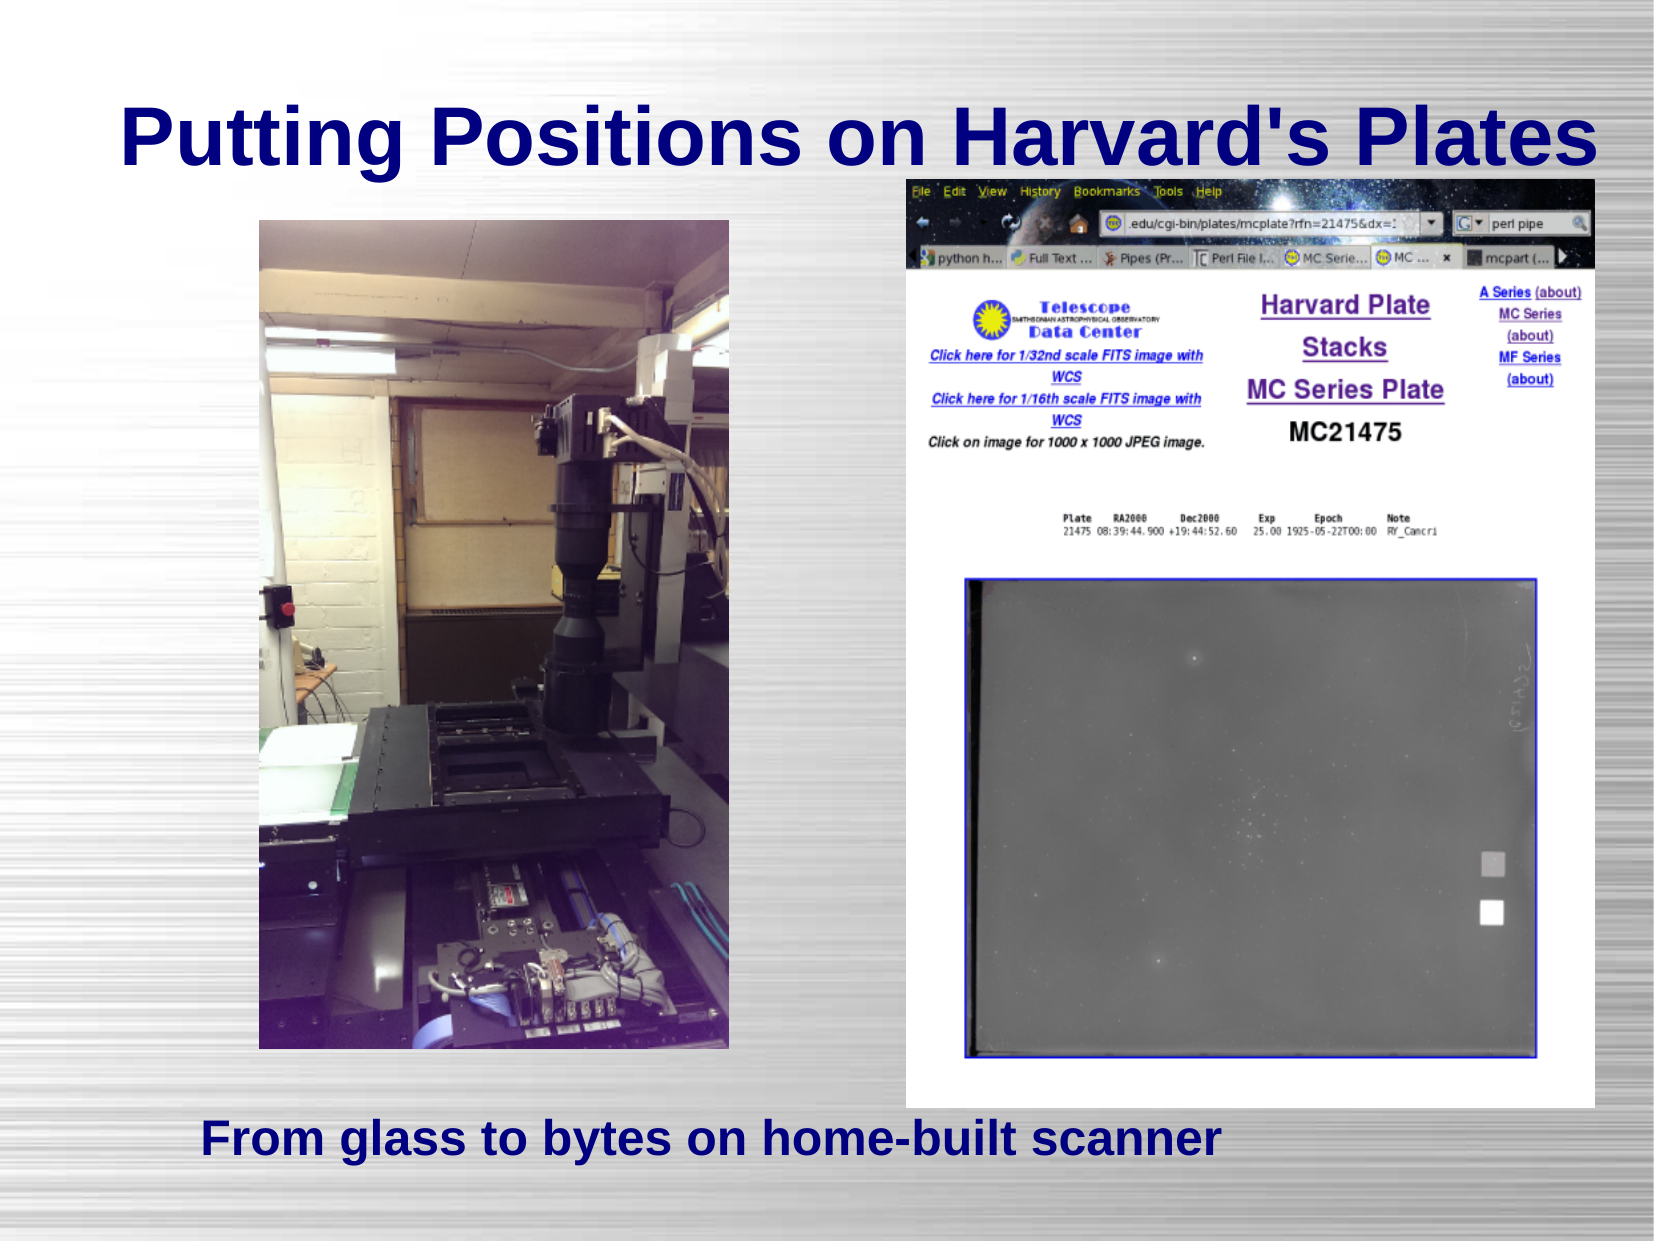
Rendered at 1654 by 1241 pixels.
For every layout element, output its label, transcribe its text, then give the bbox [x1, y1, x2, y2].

picture [0, 0, 1654, 1241]
text_box Putting Positions on Harvard's Plates [49, 67, 1644, 194]
text_box From glass to bytes on home-built scanner [185, 1102, 1425, 1187]
